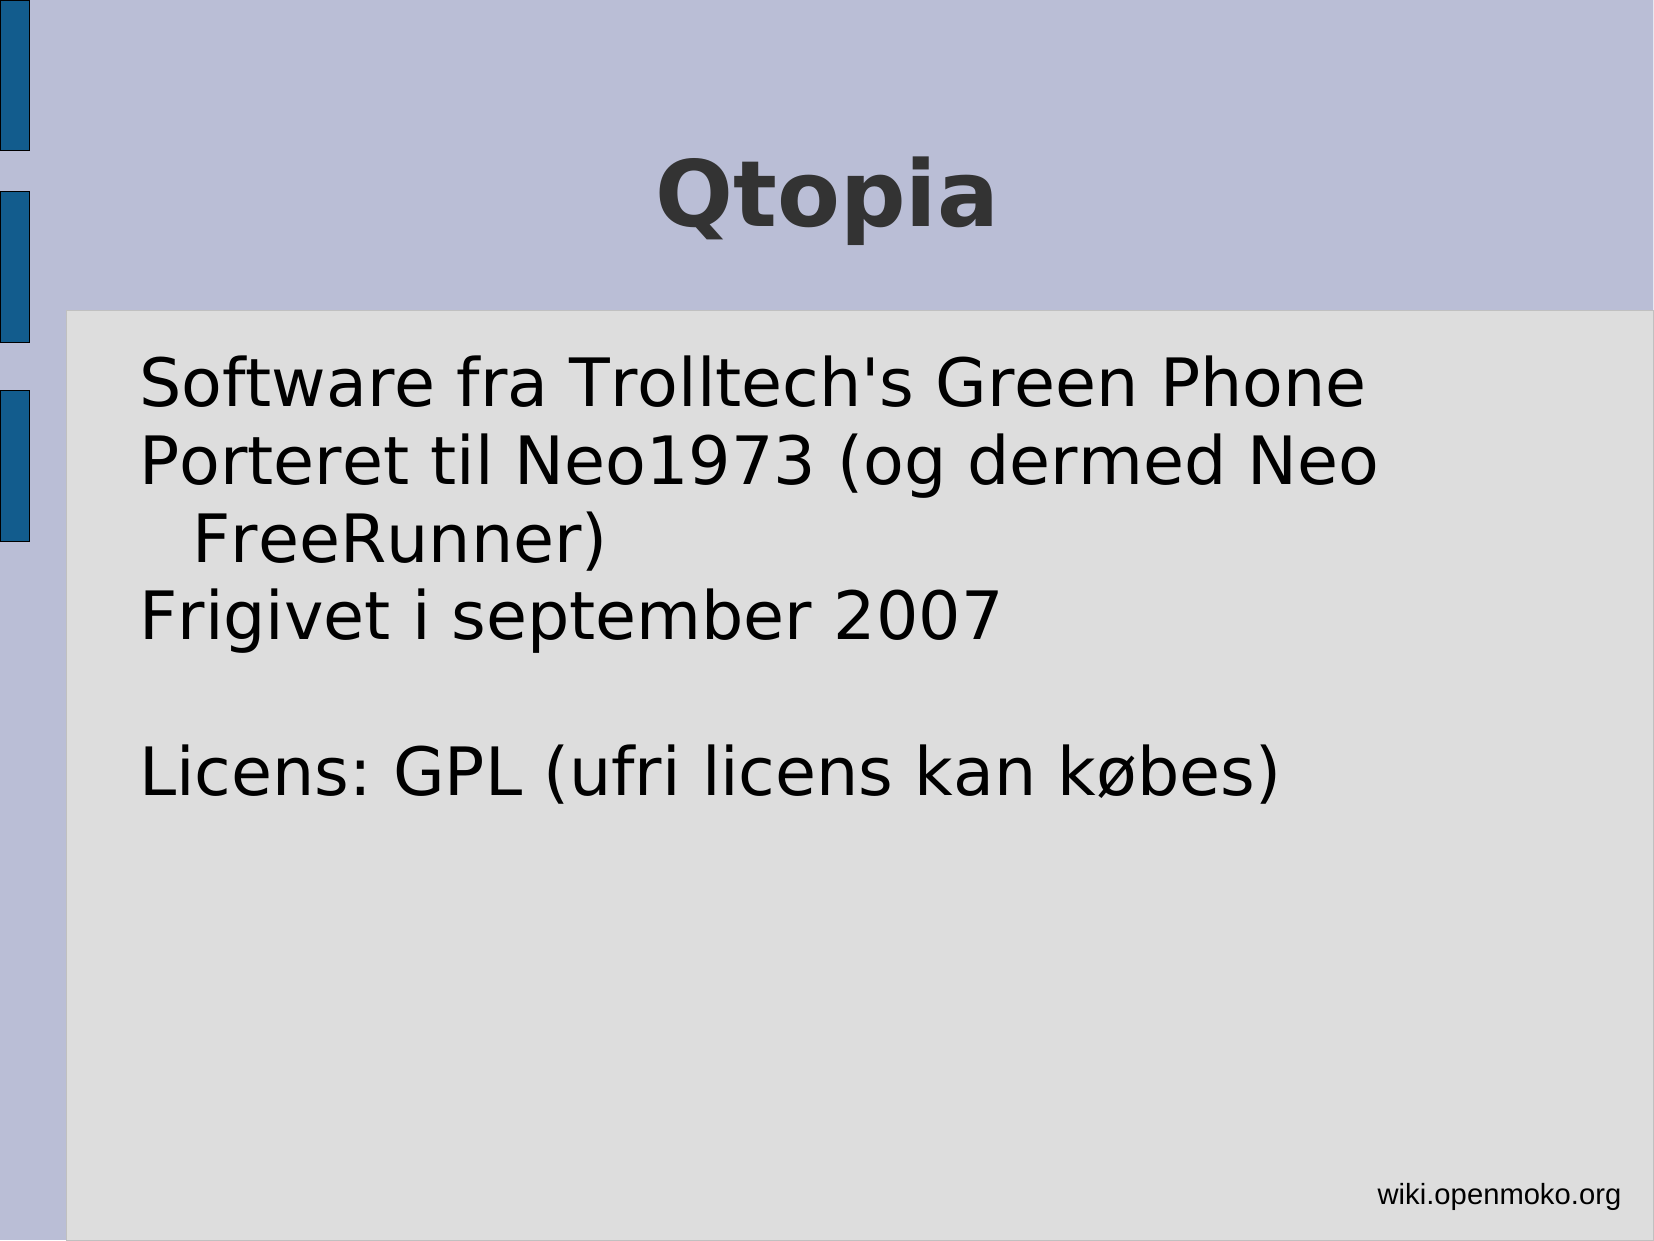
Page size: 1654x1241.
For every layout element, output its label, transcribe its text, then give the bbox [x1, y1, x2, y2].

list Software fra Trolltech's Green Phone Porteret til Neo1973 (og dermed Neo FreeRunner) Frigivet i september 2007 Licens: GPL (ufri licens kan købes) [121, 344, 1534, 1127]
title Qtopia [121, 91, 1534, 299]
